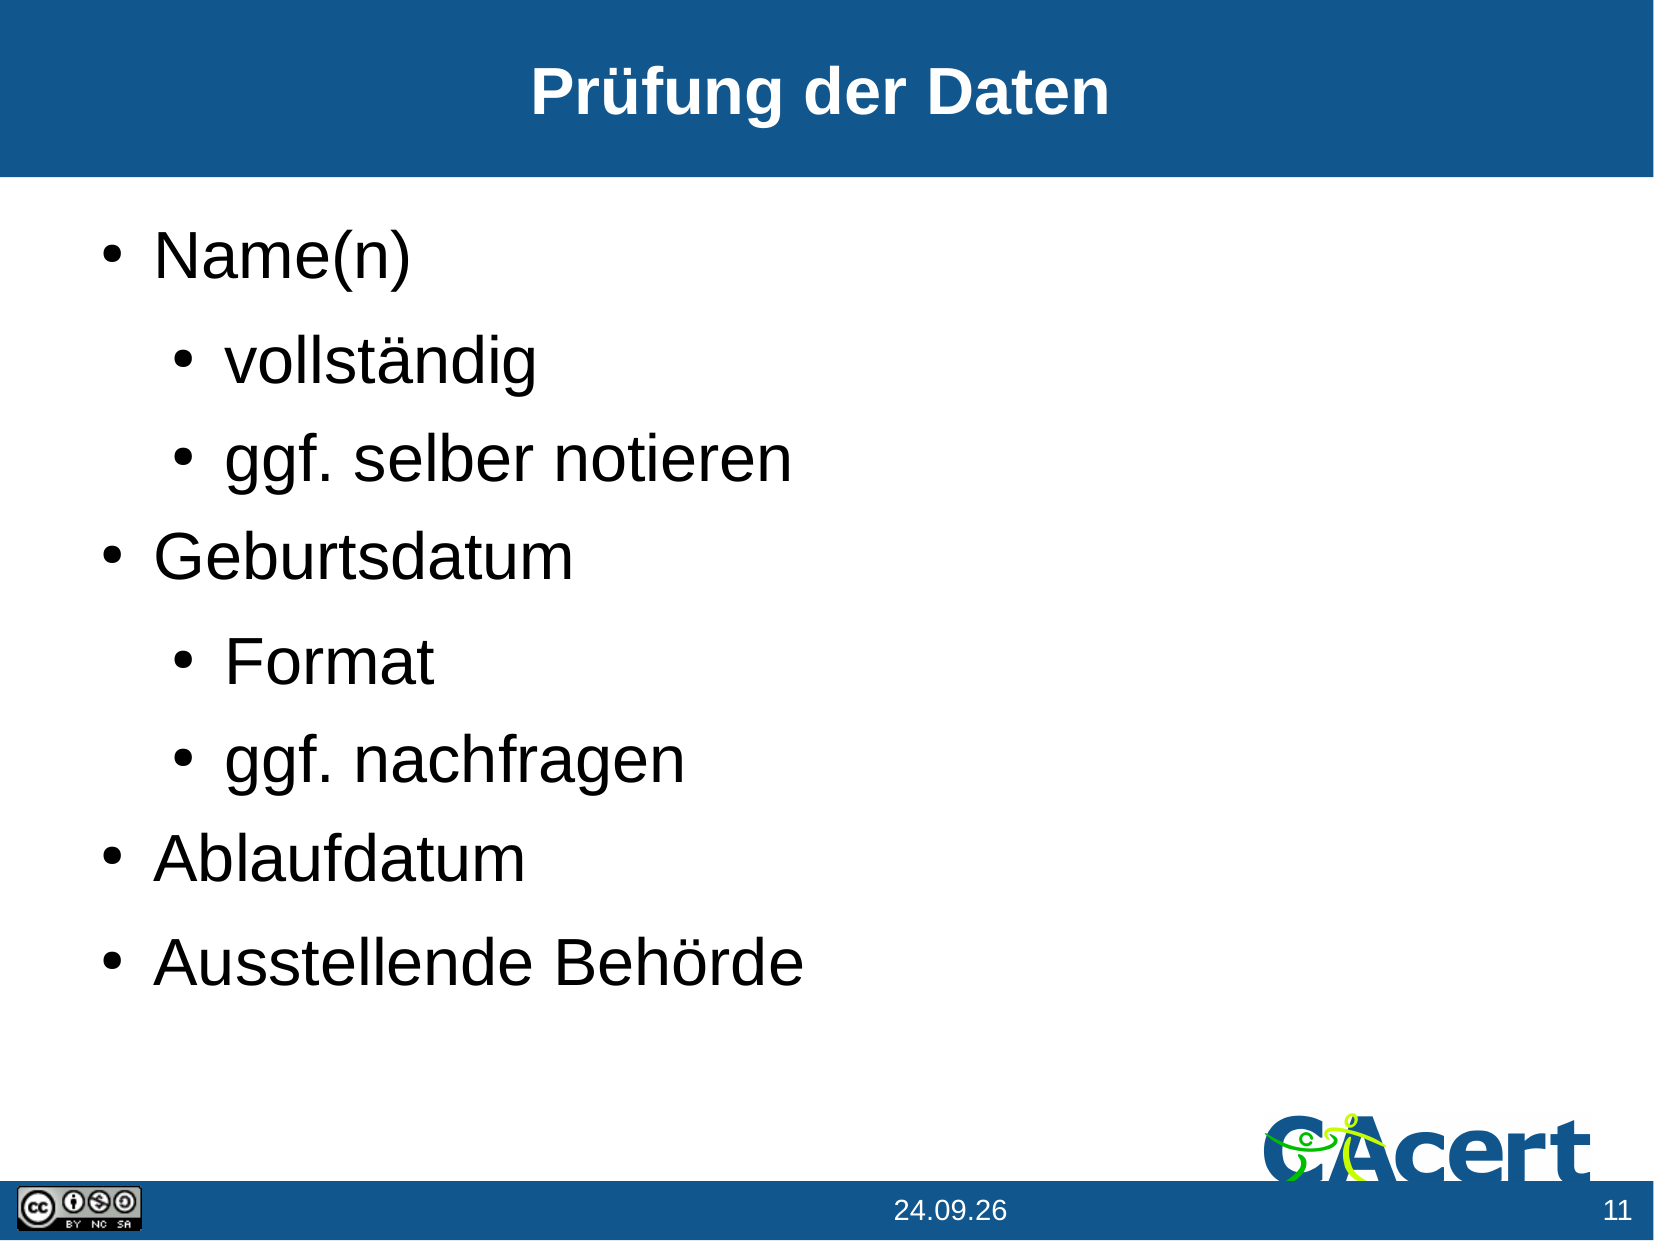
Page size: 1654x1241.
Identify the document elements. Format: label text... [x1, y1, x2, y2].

title Prüfung der Daten [76, 17, 1565, 166]
list Name(n) vollständig ggf. selber notieren Geburtsdatum Format ggf. nachfragen Ablaufdatum Ausstellende Behörde [82, 218, 1571, 1091]
picture [17, 1186, 142, 1231]
picture [1263, 1112, 1591, 1181]
